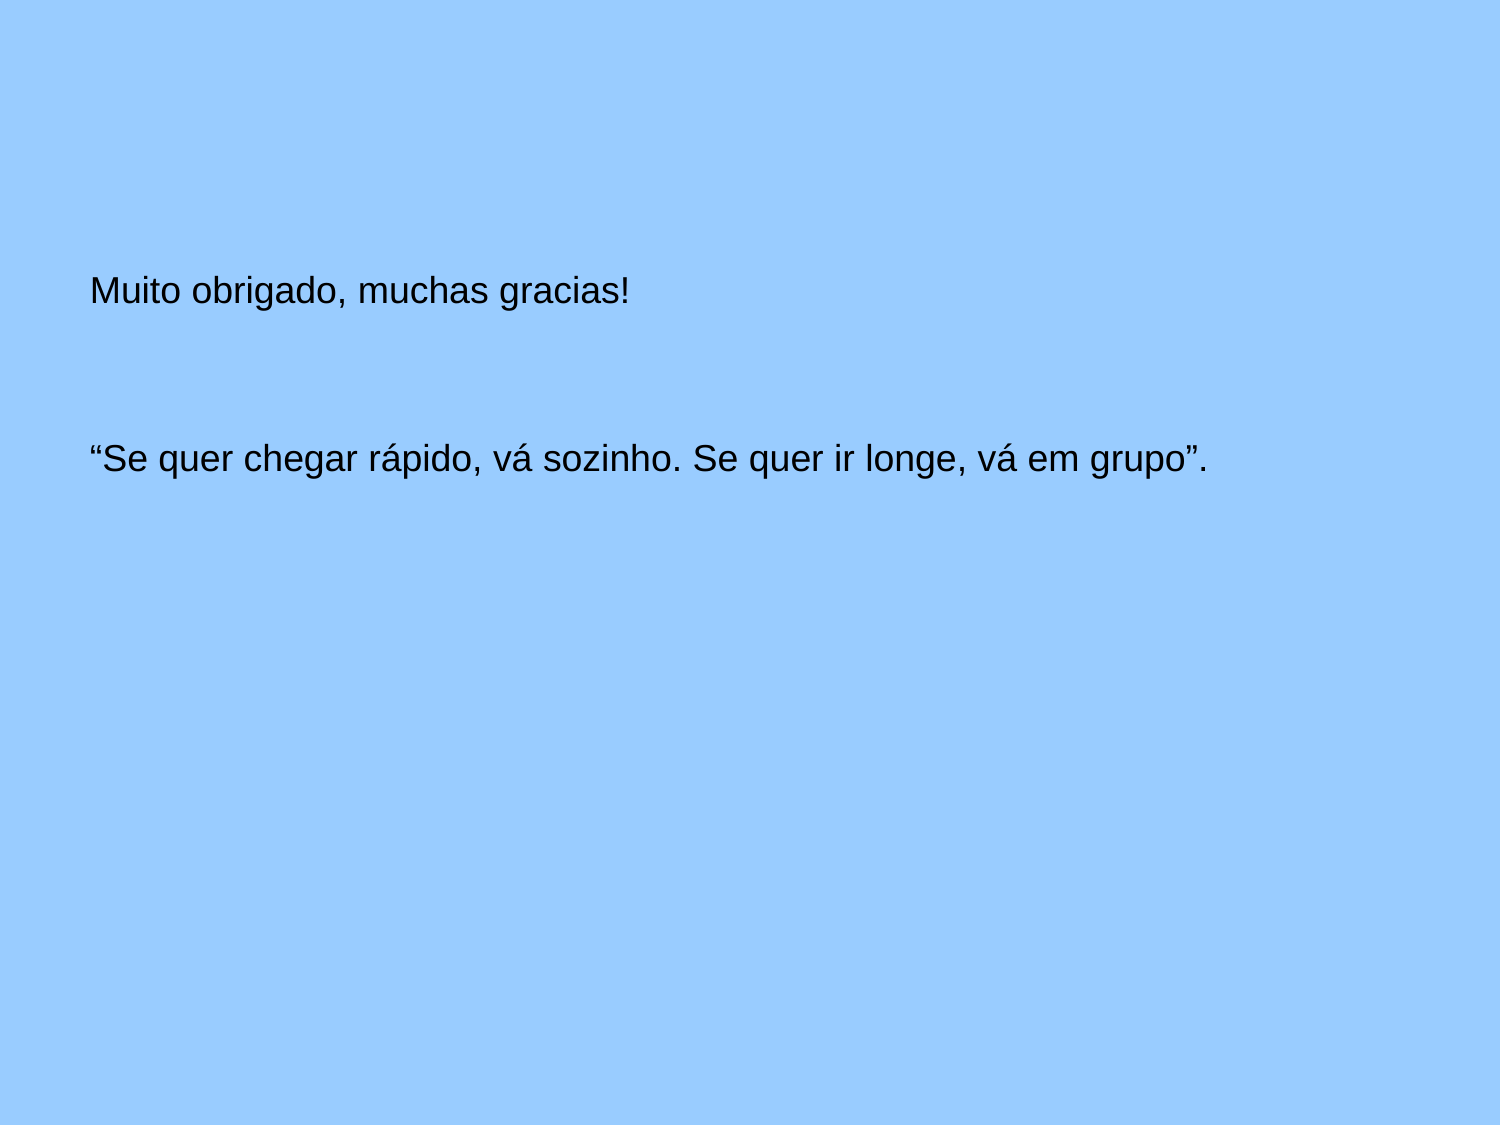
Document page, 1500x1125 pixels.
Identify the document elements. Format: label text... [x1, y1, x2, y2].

text_box Muito obrigado, muchas gracias! “Se quer chegar rápido, vá sozinho. Se quer ir longe, vá em grupo”. [75, 262, 1425, 1005]
